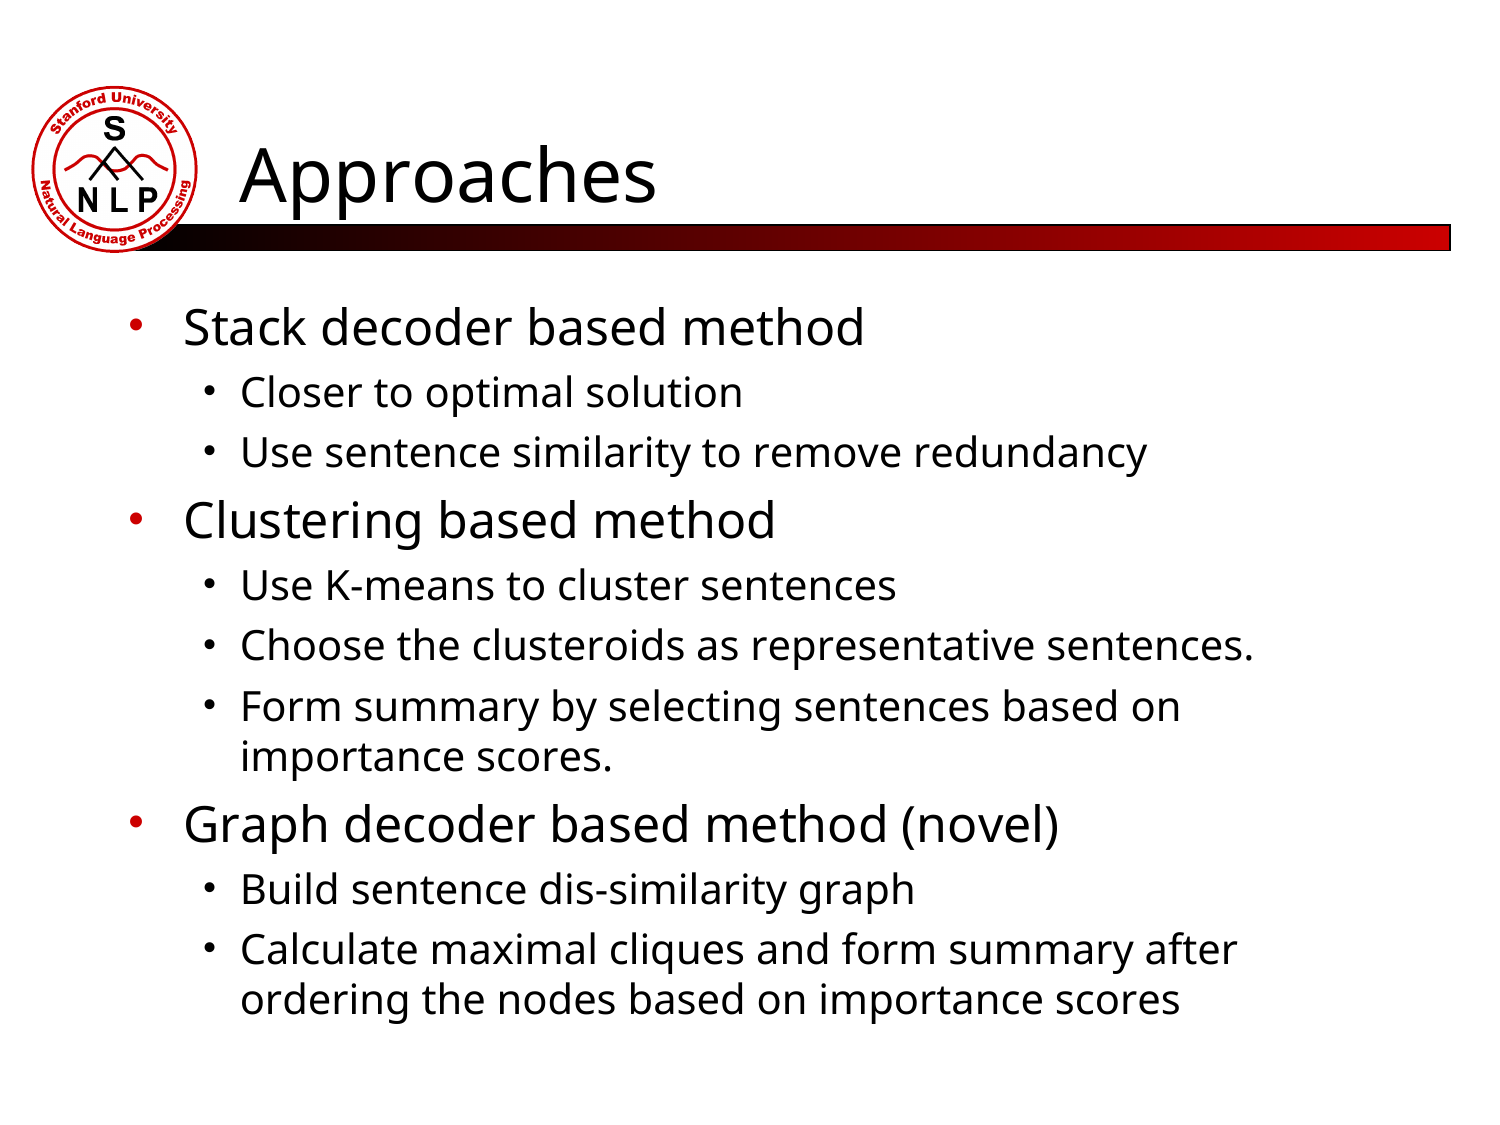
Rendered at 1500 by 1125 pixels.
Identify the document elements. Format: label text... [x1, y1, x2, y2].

title Approaches [225, 61, 1500, 225]
list Stack decoder based method Closer to optimal solution Use sentence similarity to remove redundancy Clustering based method Use K-means to cluster sentences Choose the clusteroids as representative sentences. Form summary by selecting sentences based on importance scores. Graph decoder based method (novel) Build sentence dis-similarity graph Calculate maximal cliques and form summary after ordering the nodes based on importance scores [112, 287, 1388, 1031]
